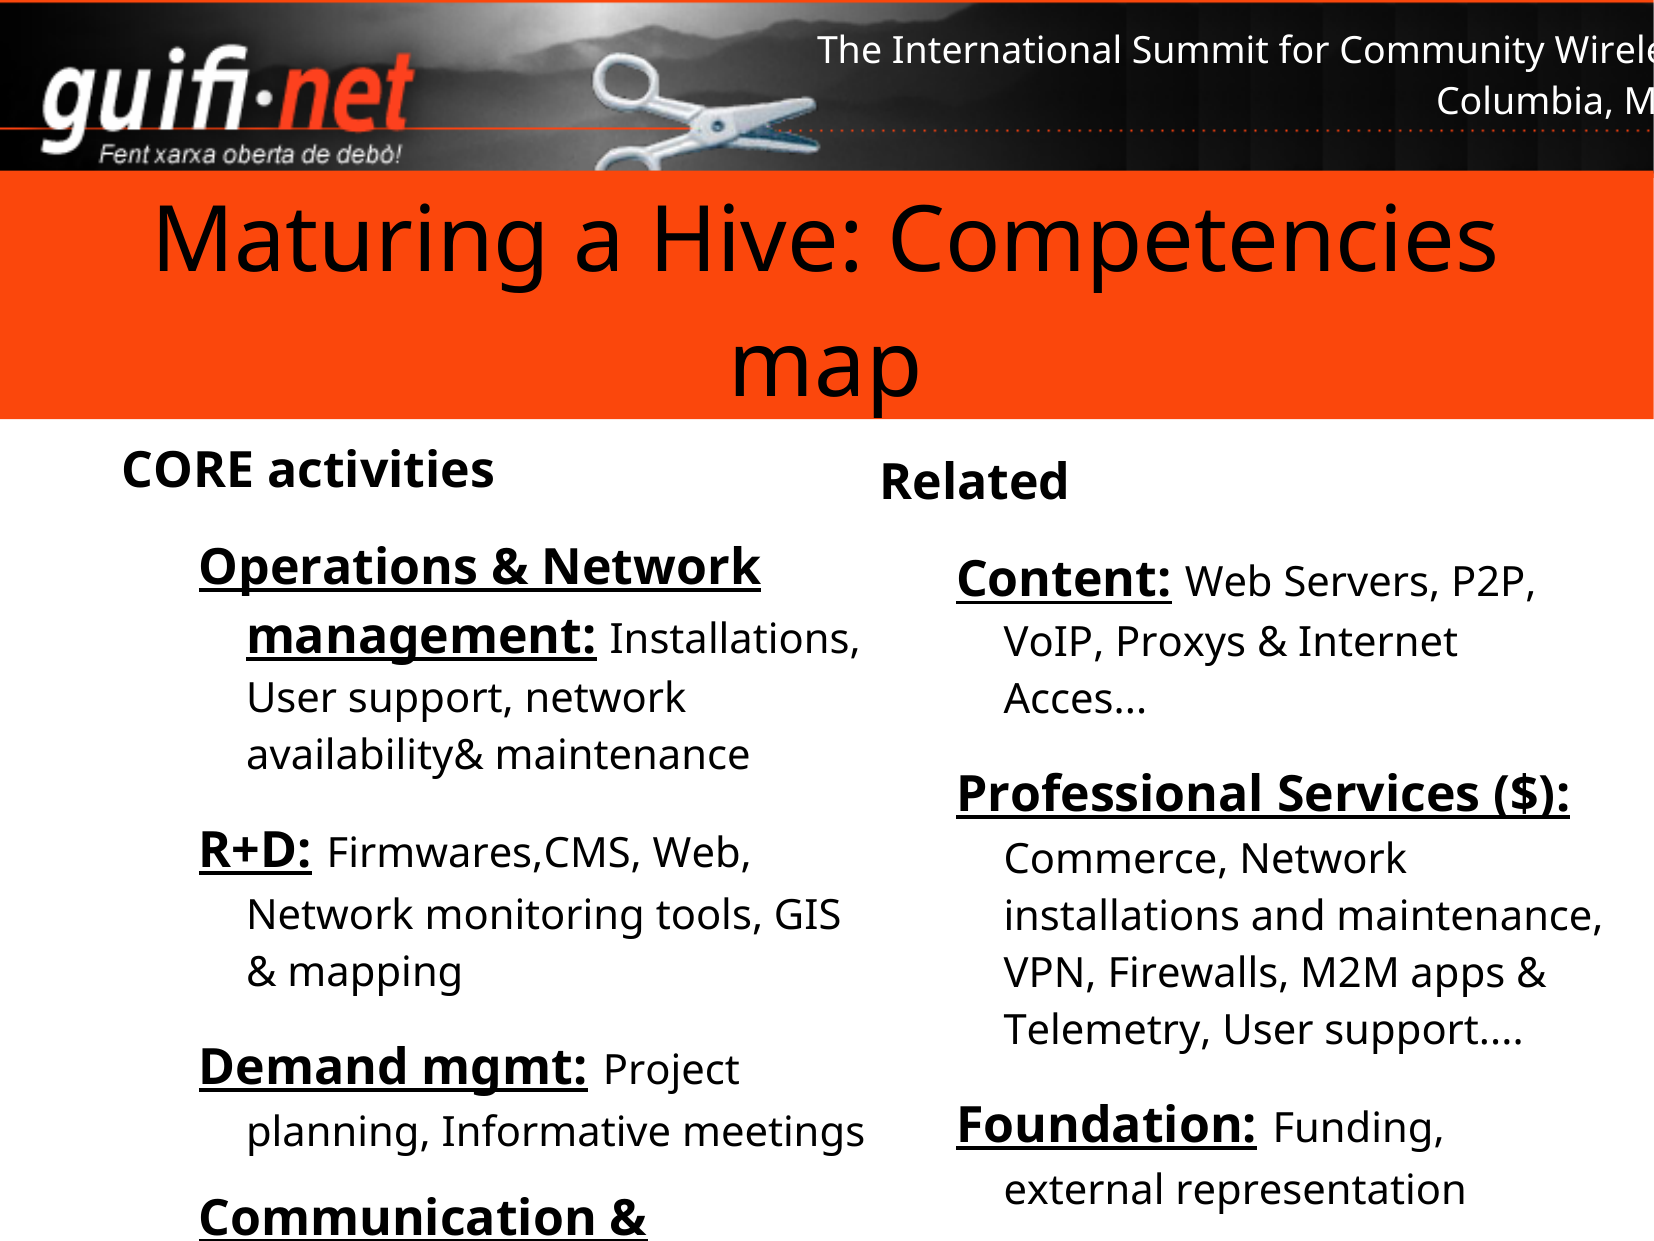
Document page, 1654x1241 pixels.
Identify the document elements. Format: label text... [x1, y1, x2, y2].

title Maturing a Hive: Competencies map [119, 195, 1532, 403]
picture [0, 0, 1654, 170]
list CORE activities Operations & Network management: Installations, User support, network availability& maintenance R+D: Firmwares,CMS, Web, Network monitoring tools, GIS & mapping Demand mgmt: Project planning, Informative meetings Communication & Relations: Press, Design, external relations, public events... [104, 433, 872, 1215]
list Related Content: Web Servers, P2P, VoIP, Proxys & Internet Acces... Professional Services ($): Commerce, Network installations and maintenance, VPN, Firewalls, M2M apps & Telemetry, User support.... Foundation: Funding, external representation [861, 445, 1607, 1227]
